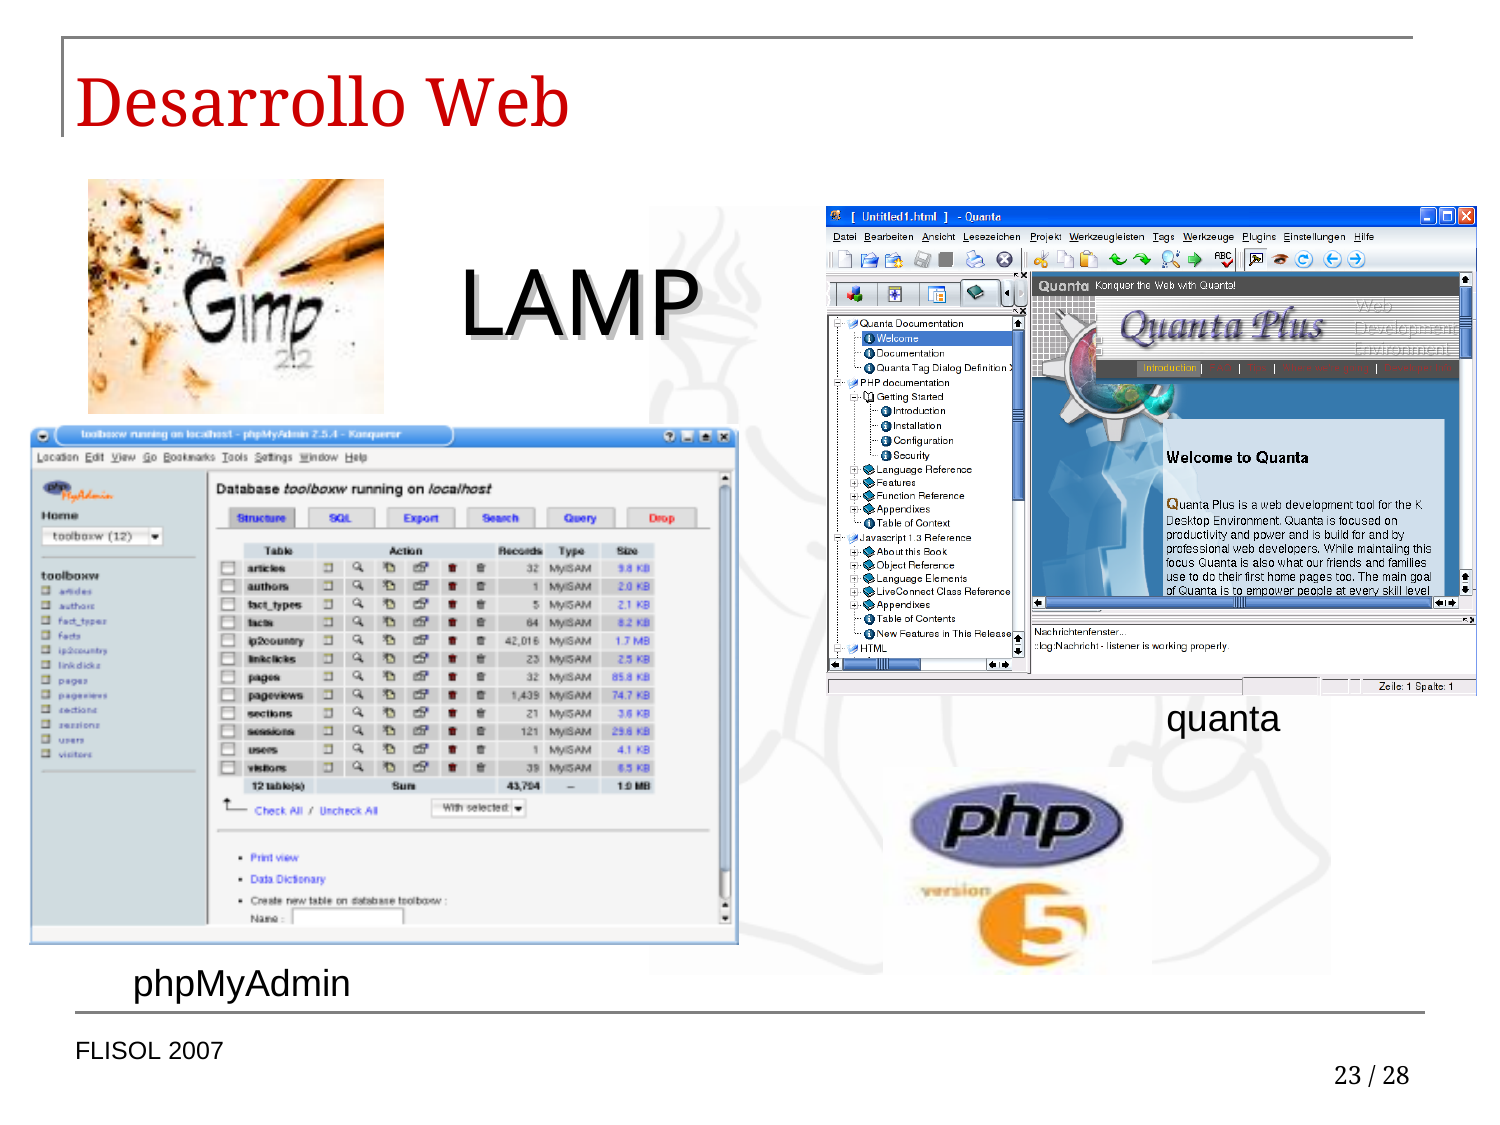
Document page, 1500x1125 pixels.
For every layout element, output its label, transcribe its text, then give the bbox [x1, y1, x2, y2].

text_box LAMP [442, 200, 768, 355]
title Desarrollo Web [75, 52, 1426, 148]
picture [29, 206, 1477, 975]
text_box phpMyAdmin [118, 945, 591, 1004]
picture [88, 179, 384, 414]
text_box quanta [1151, 696, 1447, 739]
